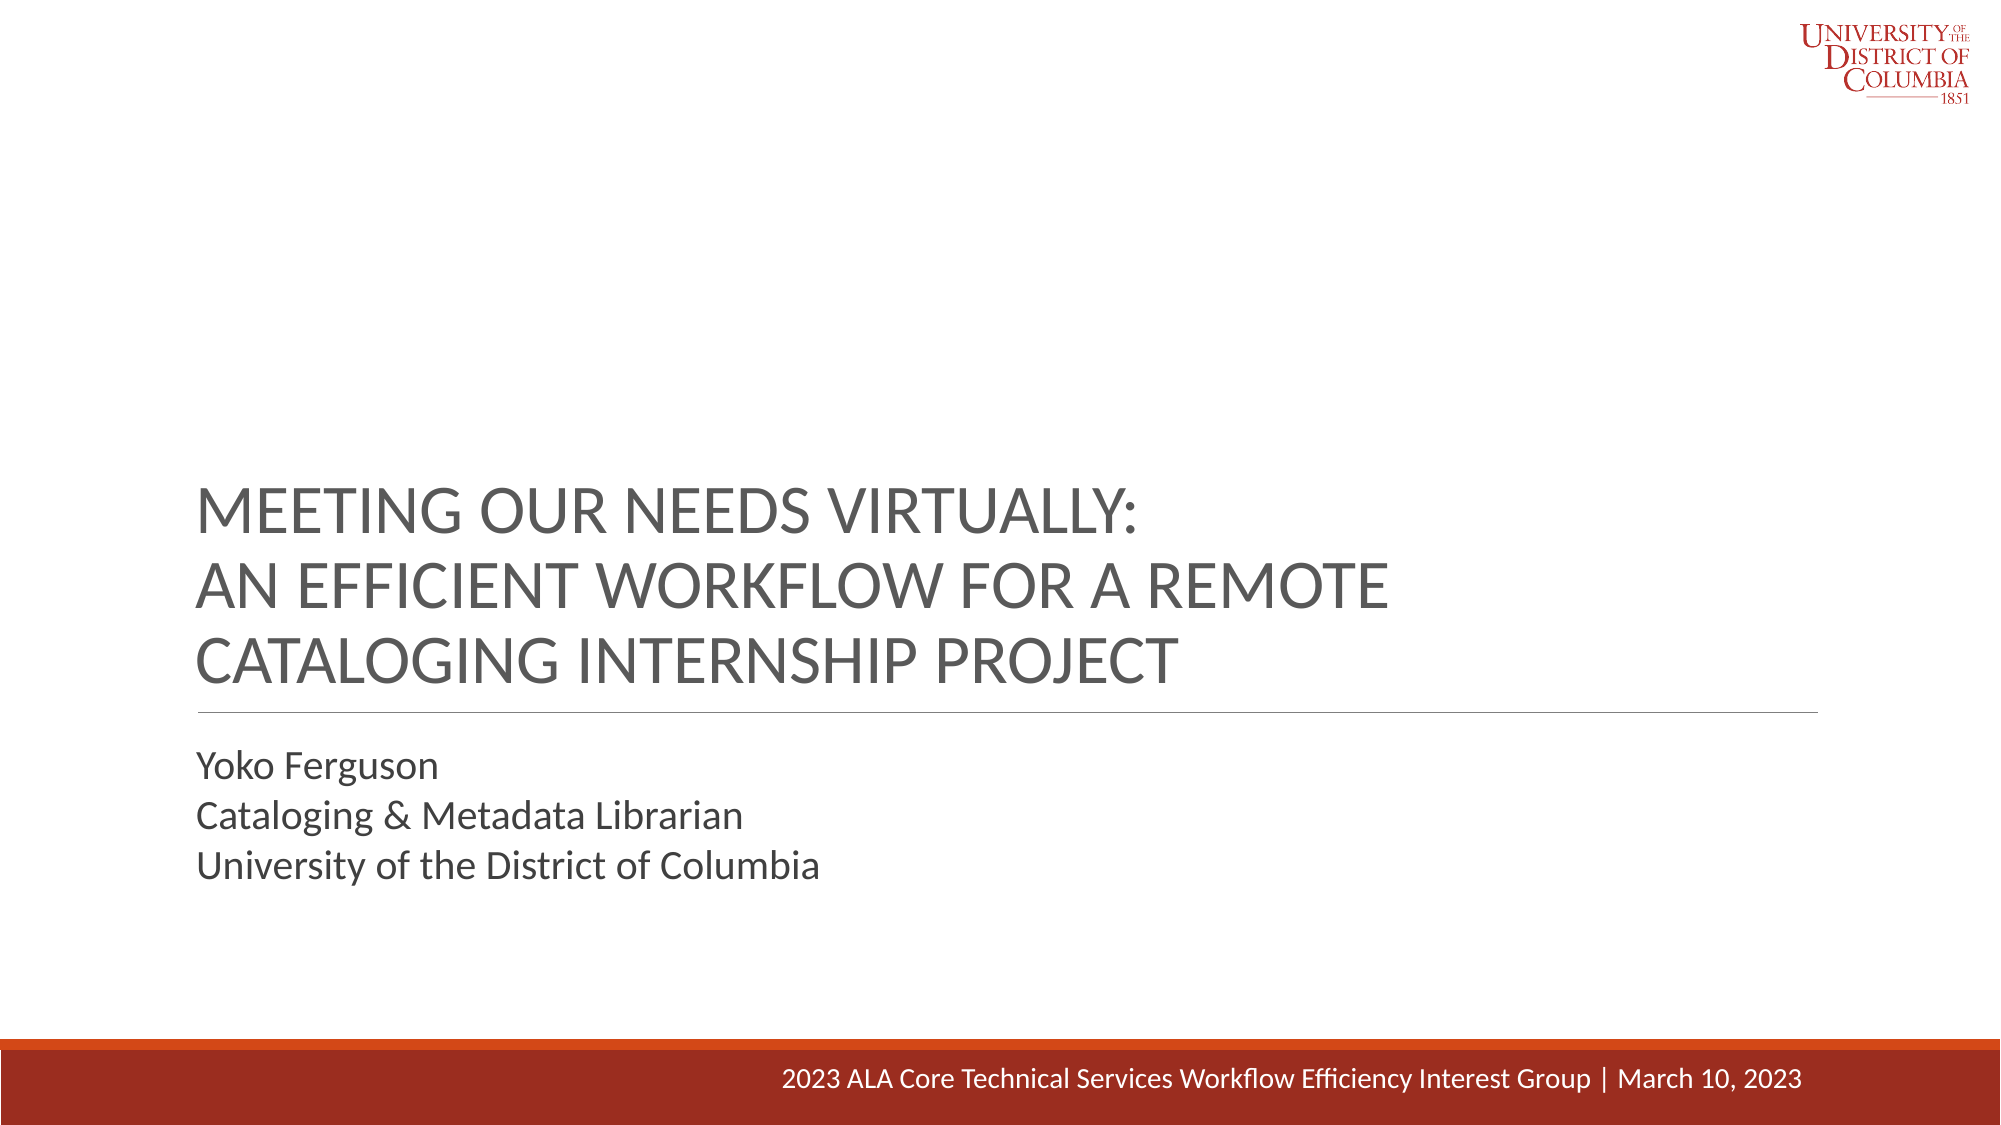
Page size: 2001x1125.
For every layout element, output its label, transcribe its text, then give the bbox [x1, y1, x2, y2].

picture [1800, 24, 1970, 104]
text_box Yoko Ferguson Cataloging & Metadata Librarian University of the District of Columbia [181, 730, 1454, 898]
text_box MEETING OUR NEEDS VIRTUALLY: AN EFFICIENT WORKFLOW FOR A REMOTE CATALOGING INTERNSHIP PROJECT [180, 466, 1732, 708]
text_box 2023 ALA Core Technical Services Workflow Efficiency Interest Group | March 10, 2023 [766, 1052, 1991, 1125]
